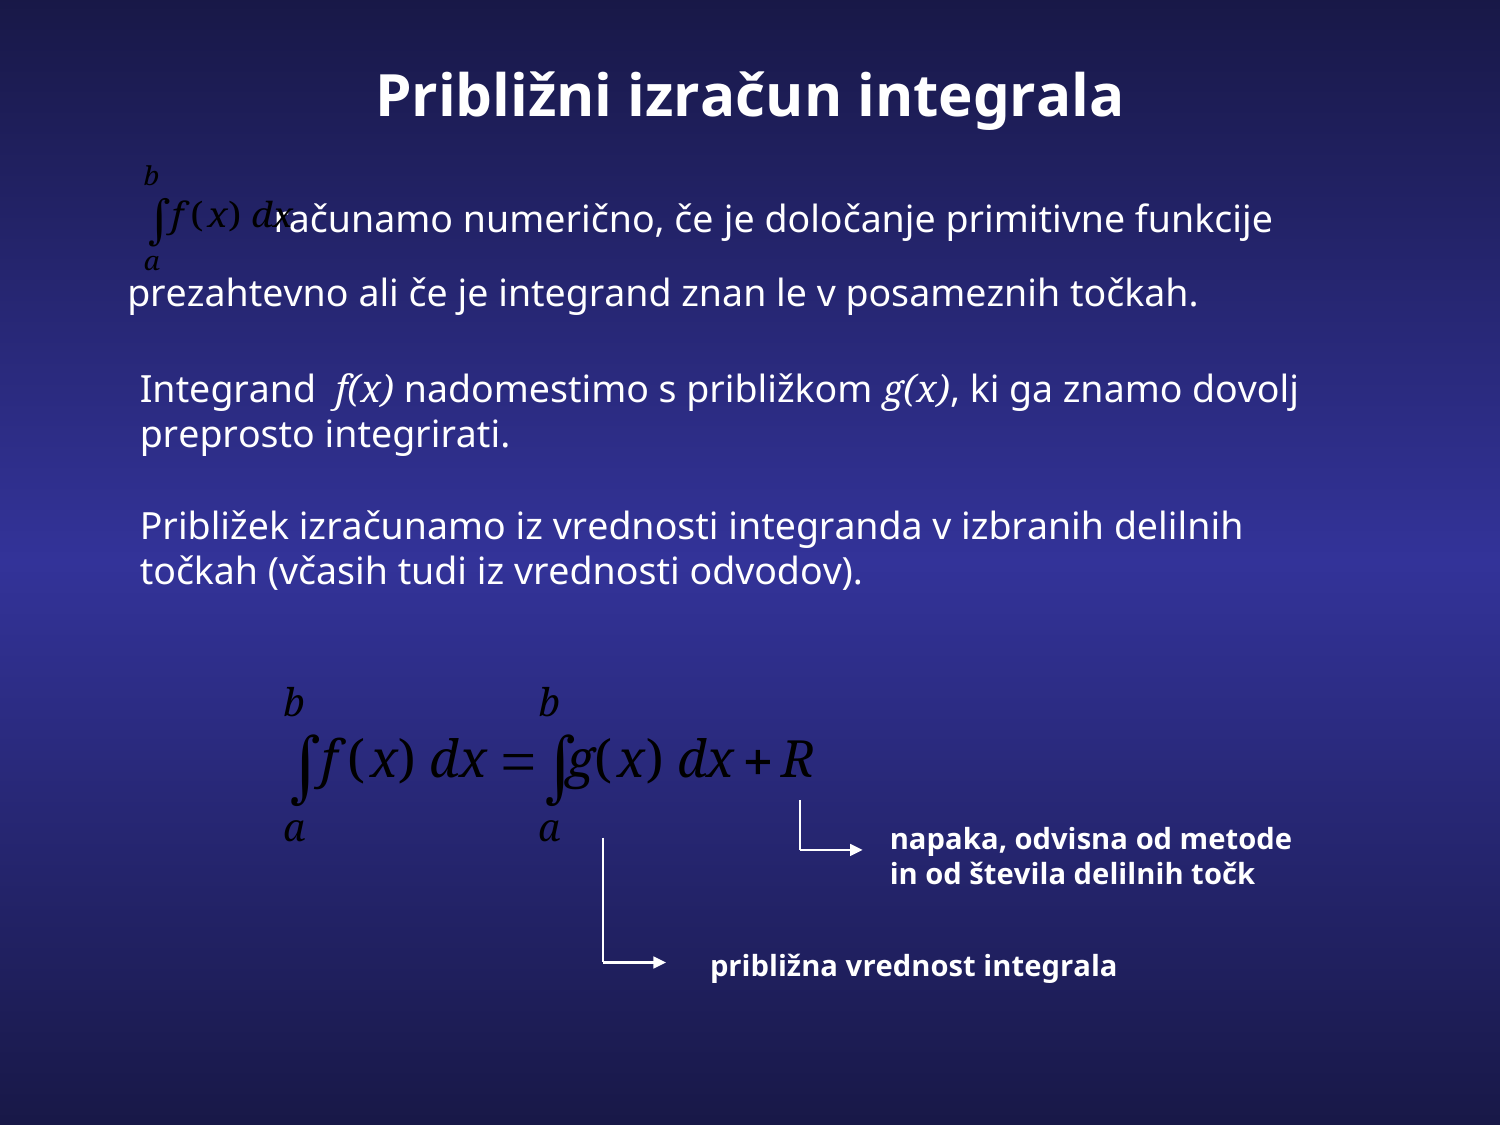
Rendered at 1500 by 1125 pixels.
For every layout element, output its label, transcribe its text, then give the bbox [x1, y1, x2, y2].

text_box približna vrednost integrala [695, 940, 1134, 991]
text_box Približni izračun integrala [360, 50, 1140, 136]
text_box računamo numerično, če je določanje primitivne funkcije prezahtevno ali če je integrand znan le v posameznih točkah. [112, 187, 1375, 328]
text_box napaka, odvisna od metode in od števila delilnih točk [875, 812, 1313, 898]
chart [275, 675, 825, 855]
text_box Približek izračunamo iz vrednosti integranda v izbranih delilnih točkah (včasih tudi iz vrednosti odvodov). [124, 494, 1350, 601]
chart [137, 157, 300, 280]
text_box Integrand f(x) nadomestimo s približkom g(x), ki ga znamo dovolj preprosto integrirati. [124, 357, 1350, 463]
